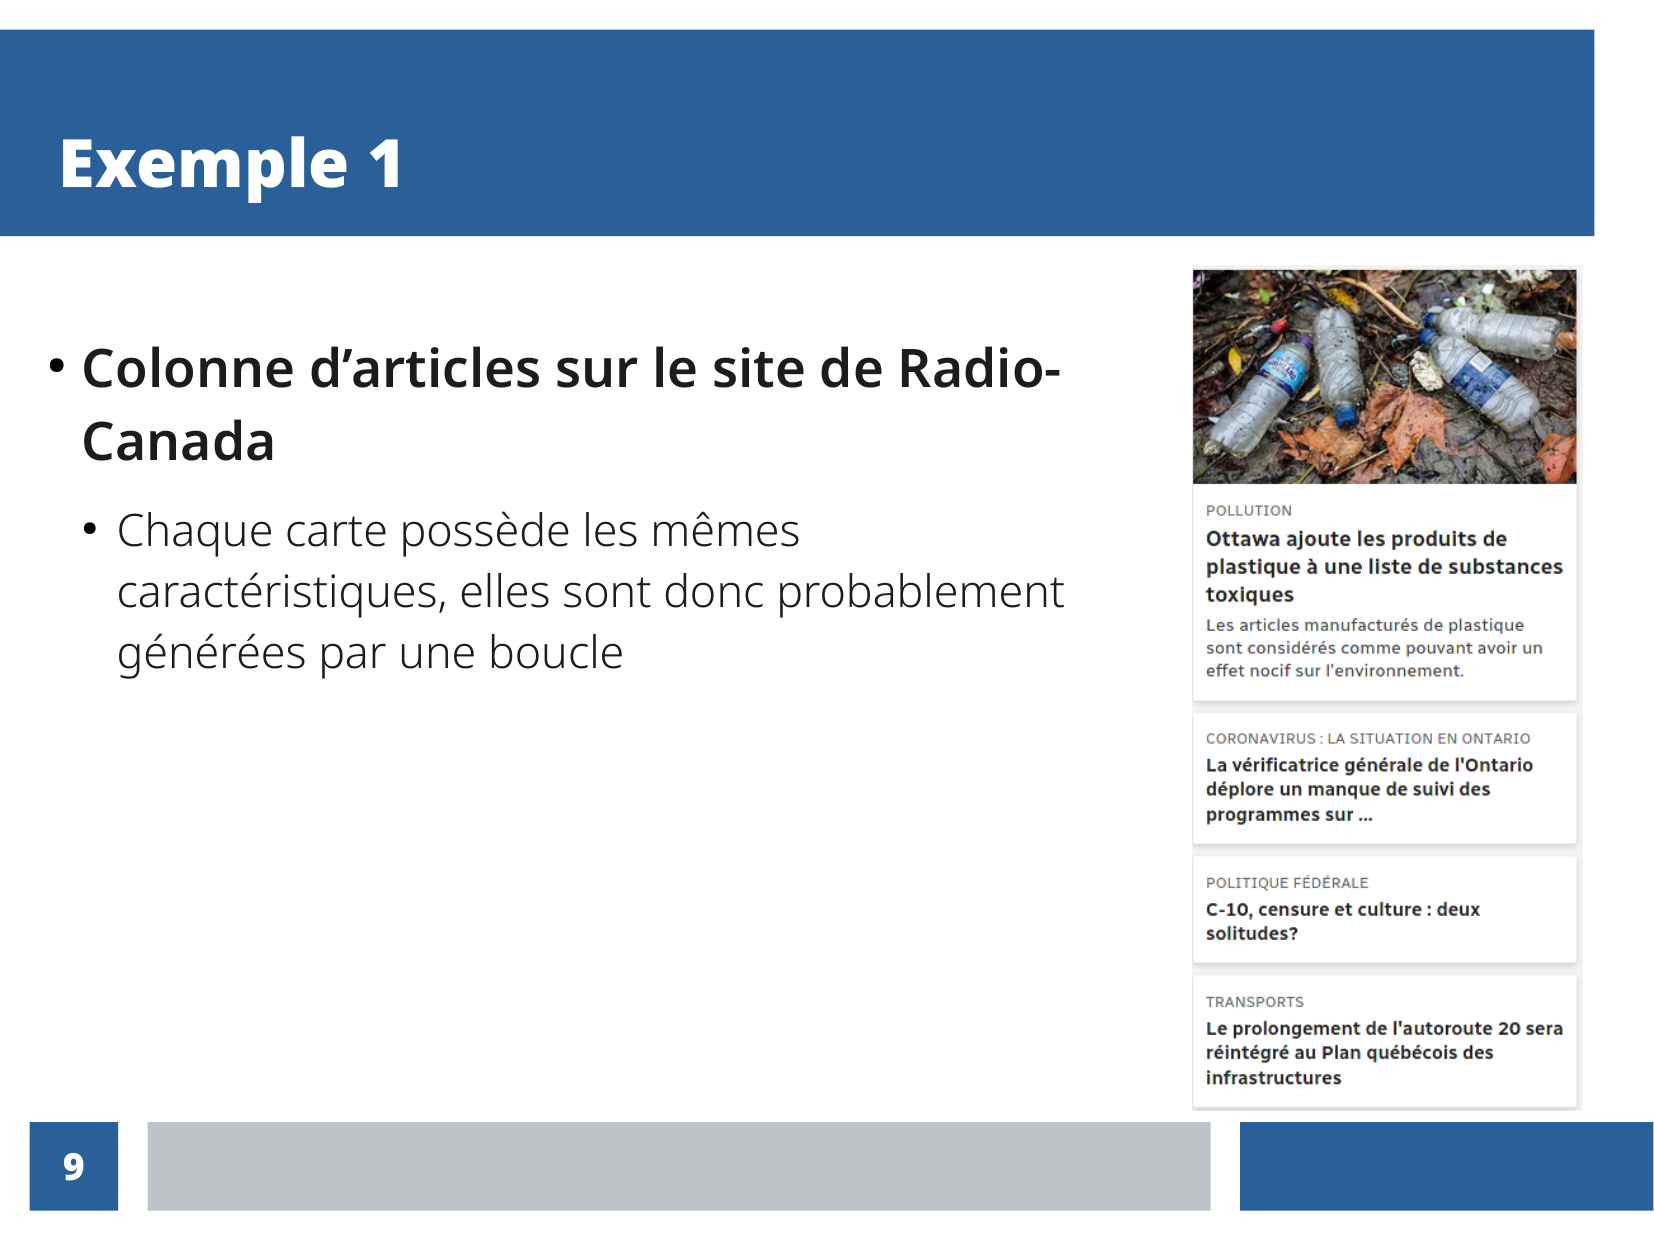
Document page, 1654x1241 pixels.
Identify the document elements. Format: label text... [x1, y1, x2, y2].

title Exemple 1 [59, 59, 1595, 207]
list Colonne d’articles sur le site de Radio-Canada Chaque carte possède les mêmes caractéristiques, elles sont donc probablement générées par une boucle [47, 330, 1087, 686]
picture [1192, 265, 1583, 1111]
